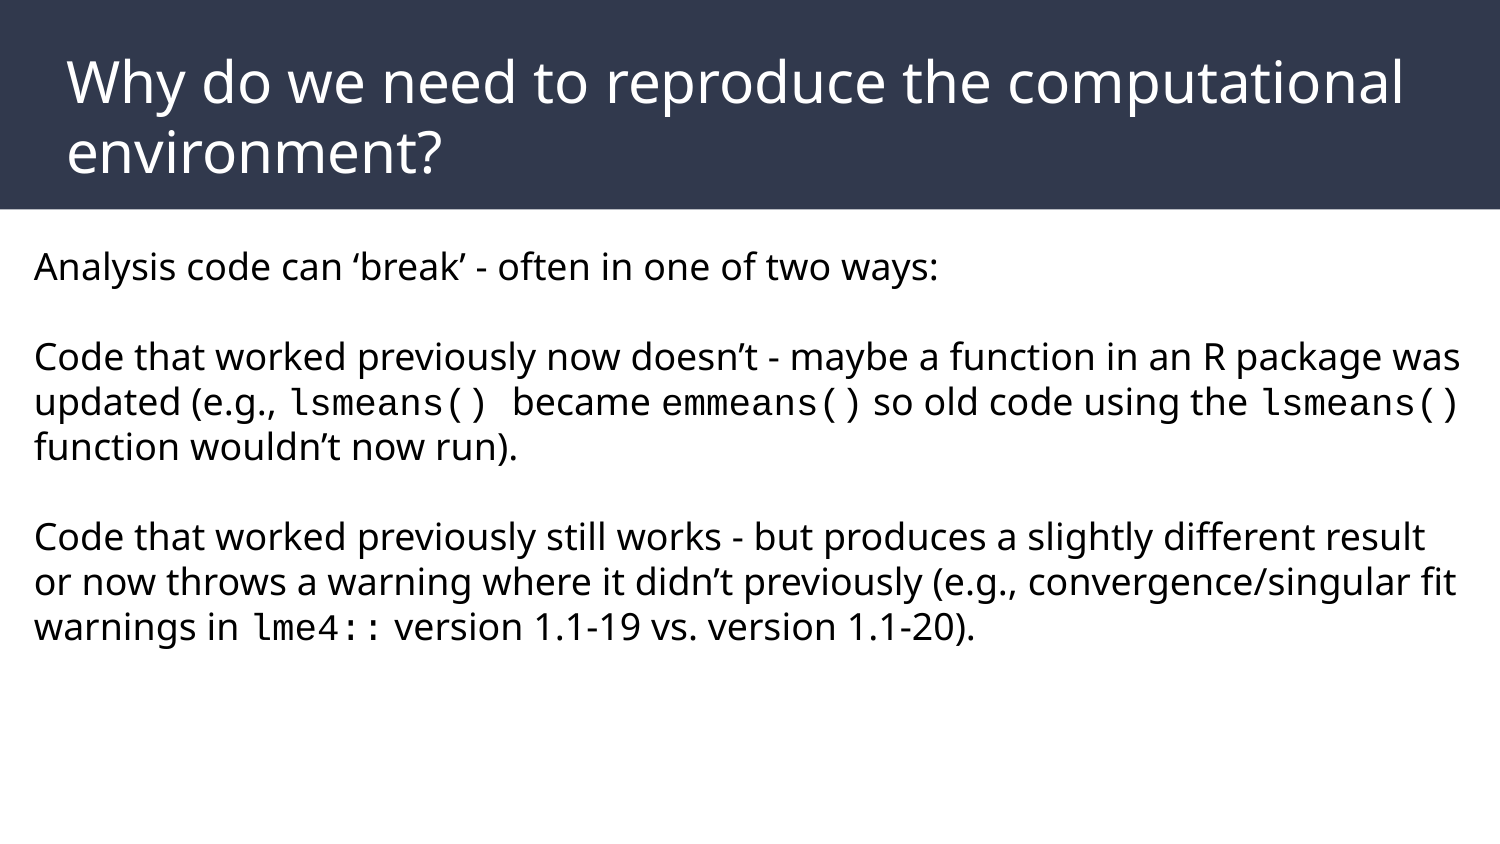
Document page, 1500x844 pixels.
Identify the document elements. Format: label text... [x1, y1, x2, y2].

text_box Analysis code can ‘break’ - often in one of two ways: Code that worked previously now doesn’t - maybe a function in an R package was updated (e.g., lsmeans() became emmeans() so old code using the lsmeans() function wouldn’t now run). Code that worked previously still works - but produces a slightly different result or now throws a warning where it didn’t previously (e.g., convergence/singular fit warnings in lme4:: version 1.1-19 vs. version 1.1-20). [18, 228, 1482, 821]
title Why do we need to reproduce the computational environment? [51, 30, 1449, 133]
